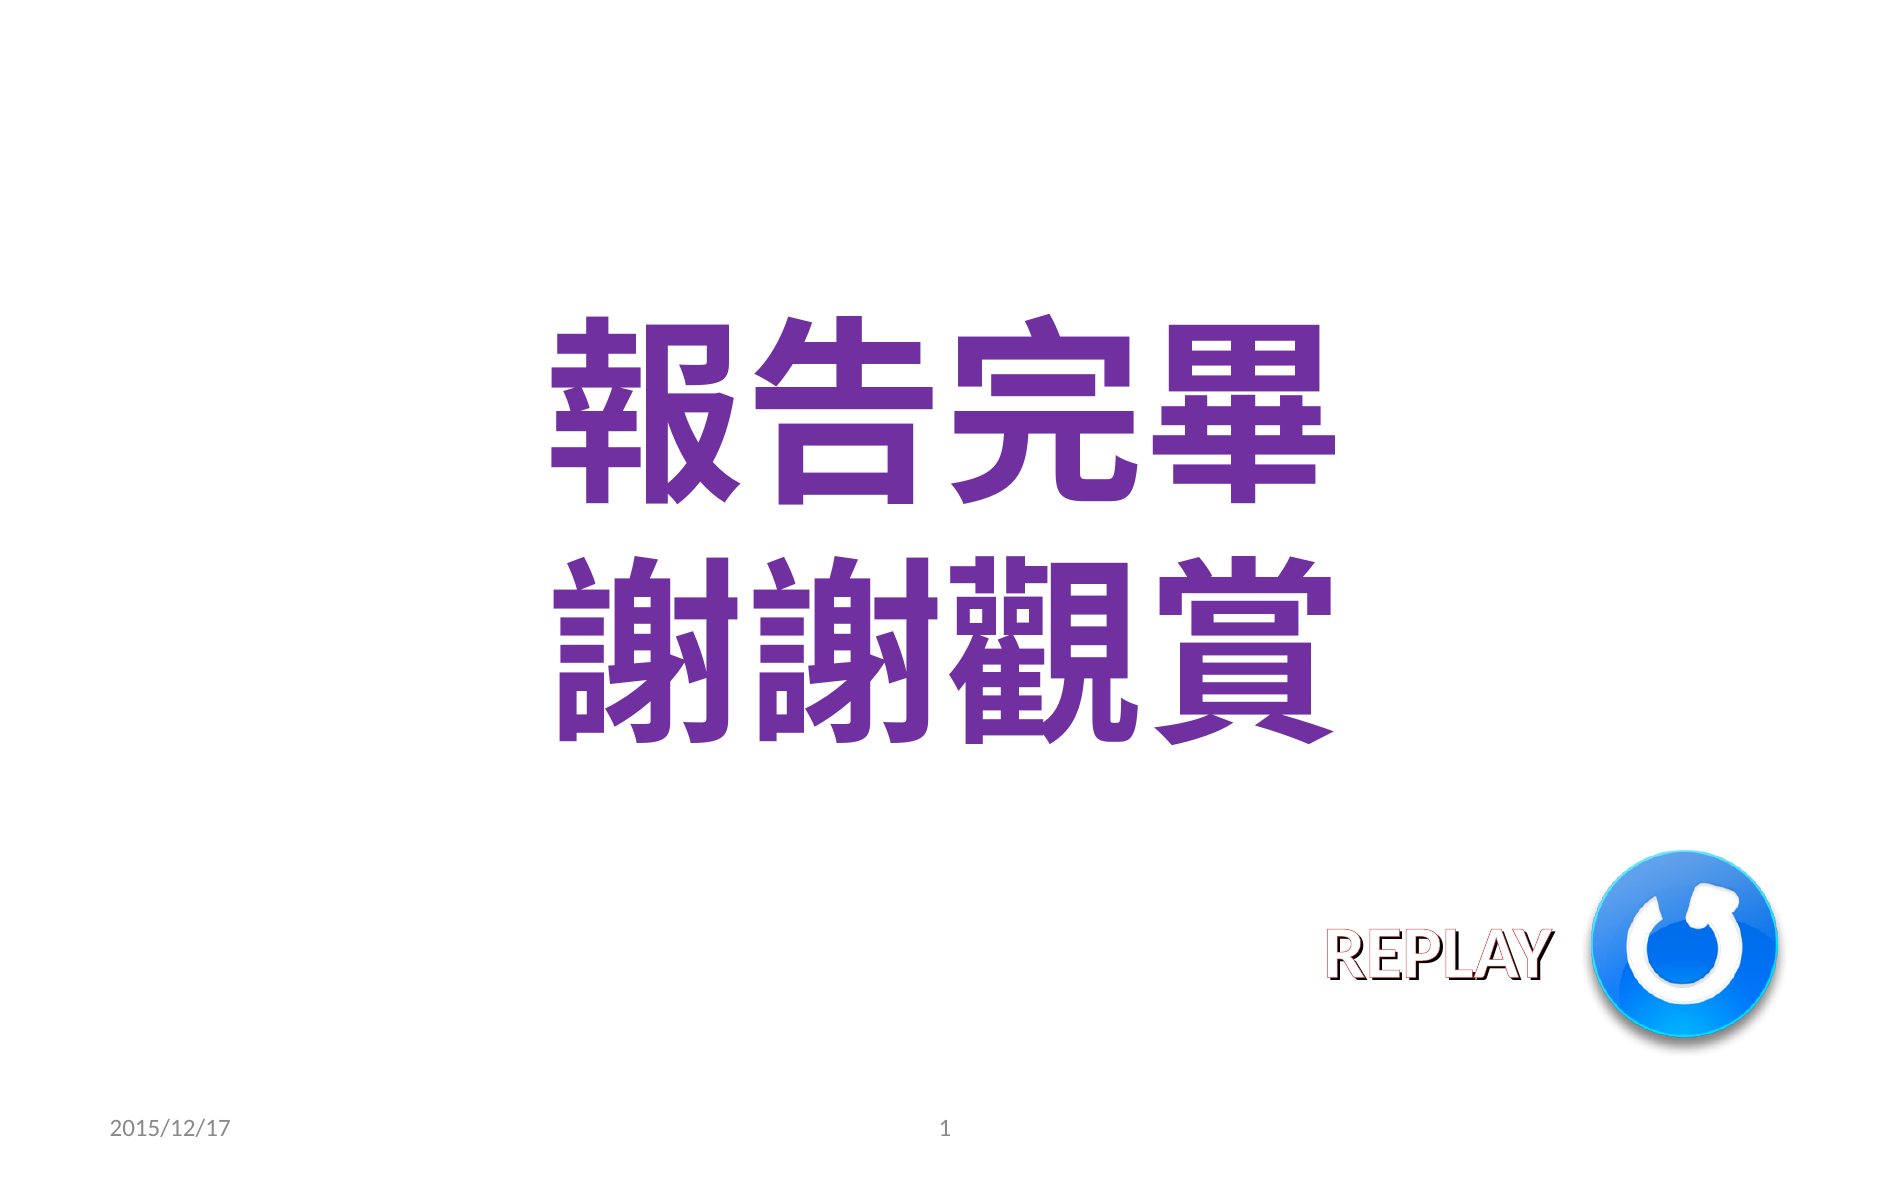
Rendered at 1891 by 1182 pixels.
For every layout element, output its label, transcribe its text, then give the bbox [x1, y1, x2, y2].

picture [1577, 846, 1791, 1060]
text_box REPLAY [1273, 895, 1602, 1000]
text_box 1 [645, 1094, 1245, 1158]
text_box 2015/12/17 [94, 1094, 536, 1158]
text_box 報告完畢 謝謝觀賞 [170, 279, 1719, 780]
